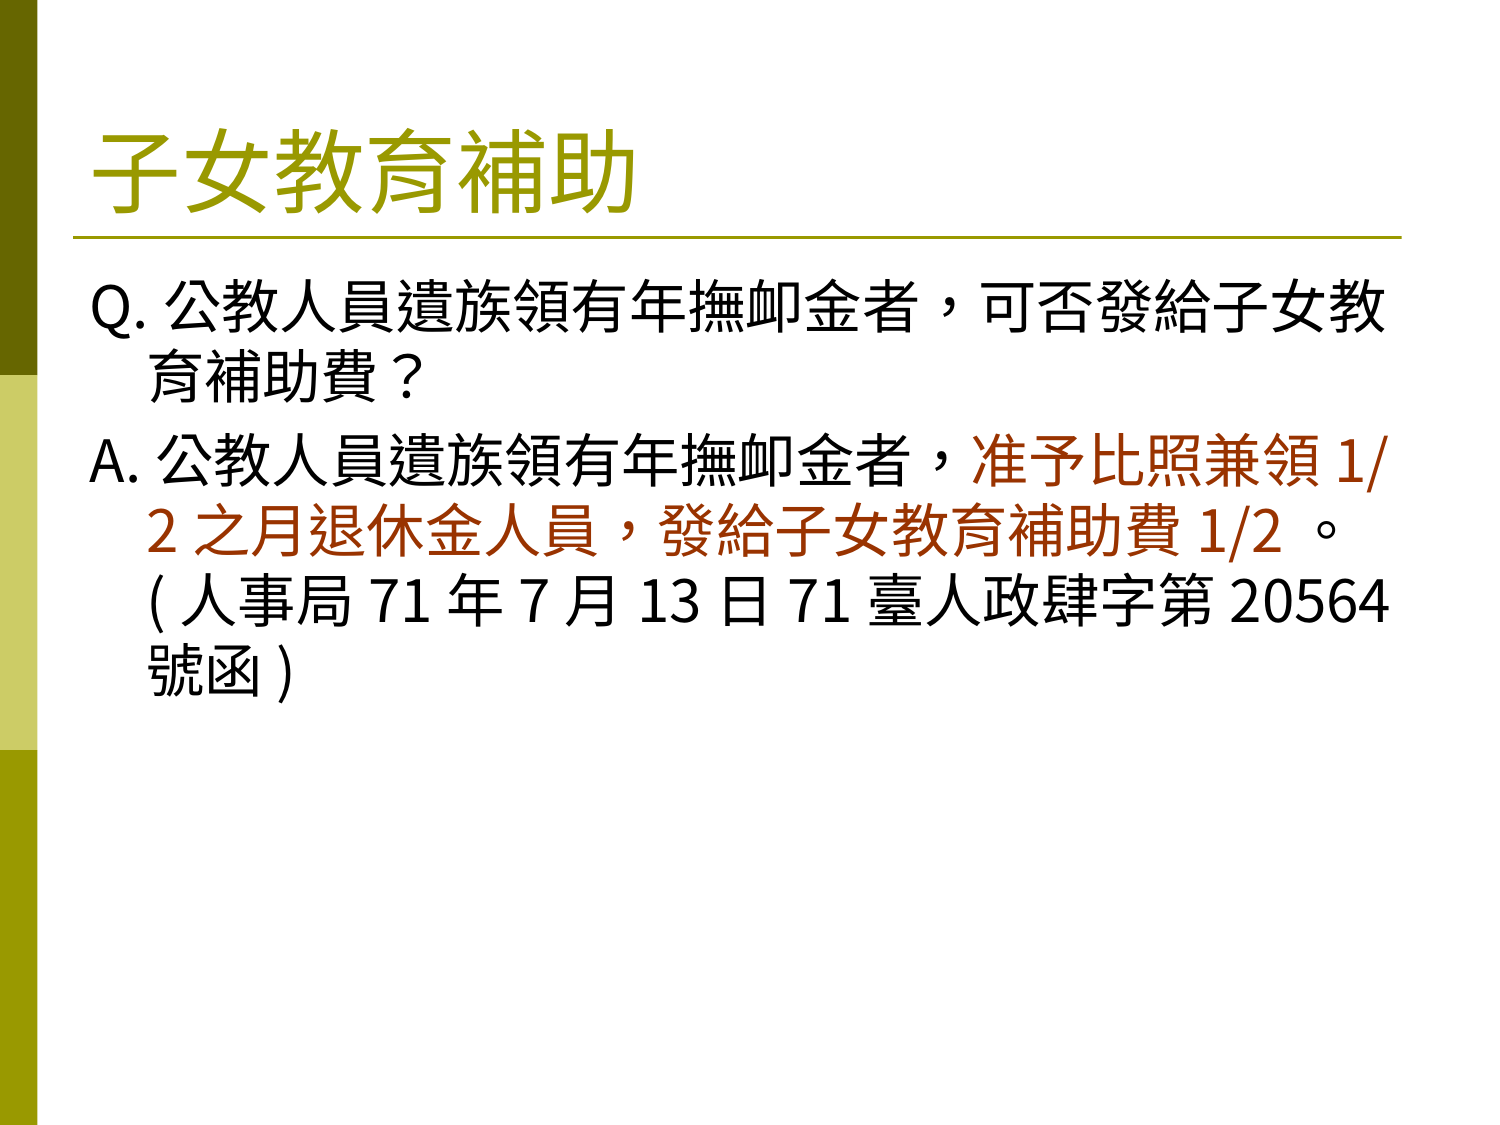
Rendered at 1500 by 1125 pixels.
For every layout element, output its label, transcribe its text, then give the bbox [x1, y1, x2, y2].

title 子女教育補助 [75, 45, 1426, 233]
list Q.公教人員遺族領有年撫卹金者，可否發給子女教育補助費？ A.公教人員遺族領有年撫卹金者，准予比照兼領1/2之月退休金人員，發給子女教育補助費1/2。(人事局71年7月13日71臺人政肆字第20564號函) [75, 262, 1426, 1006]
